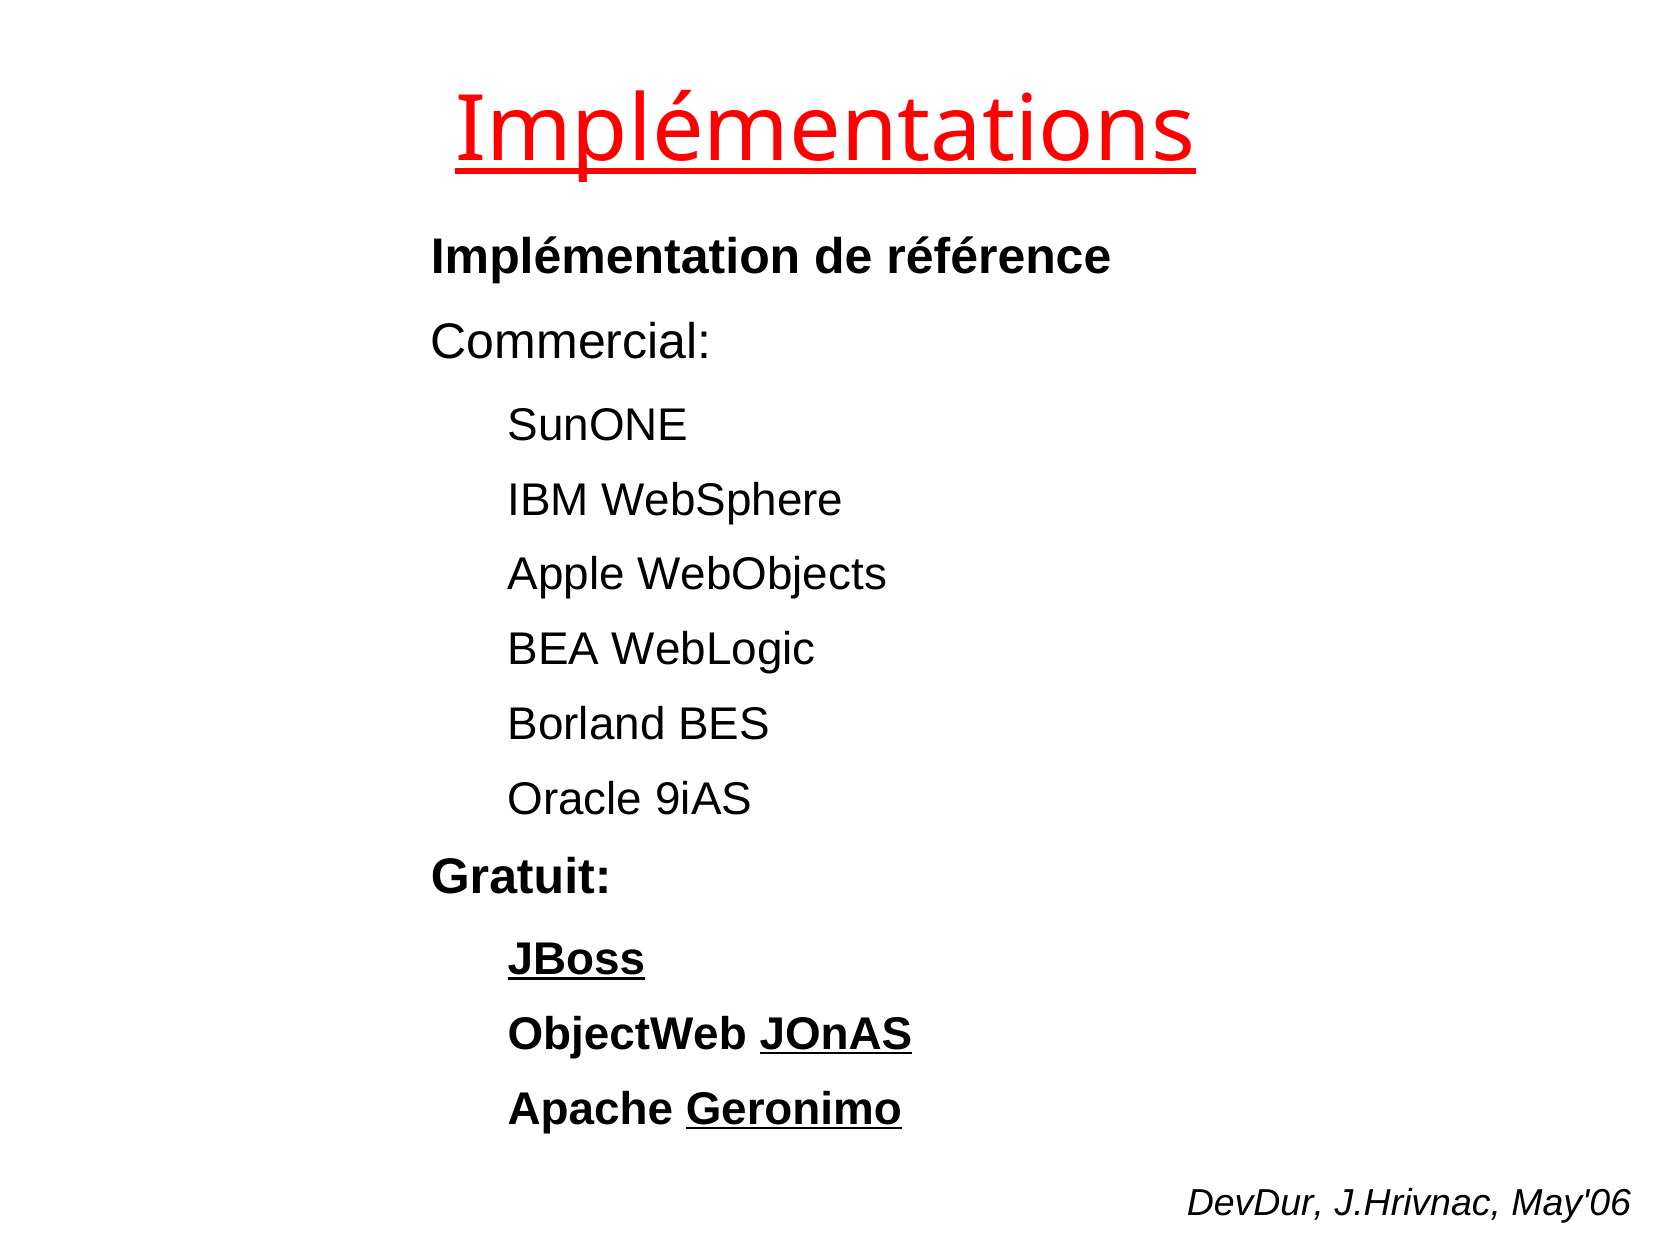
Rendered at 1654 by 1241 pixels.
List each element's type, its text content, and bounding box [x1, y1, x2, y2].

title Implémentations [81, 21, 1570, 229]
list Implémentation de référence Commercial: SunONE IBM WebSphere Apple WebObjects BEA WebLogic Borland BES Oracle 9iAS Gratuit: JBoss ObjectWeb JOnAS Apache Geronimo [413, 227, 1260, 1135]
text_box DevDur, J.Hrivnac, May'06 [1172, 1174, 1648, 1232]
